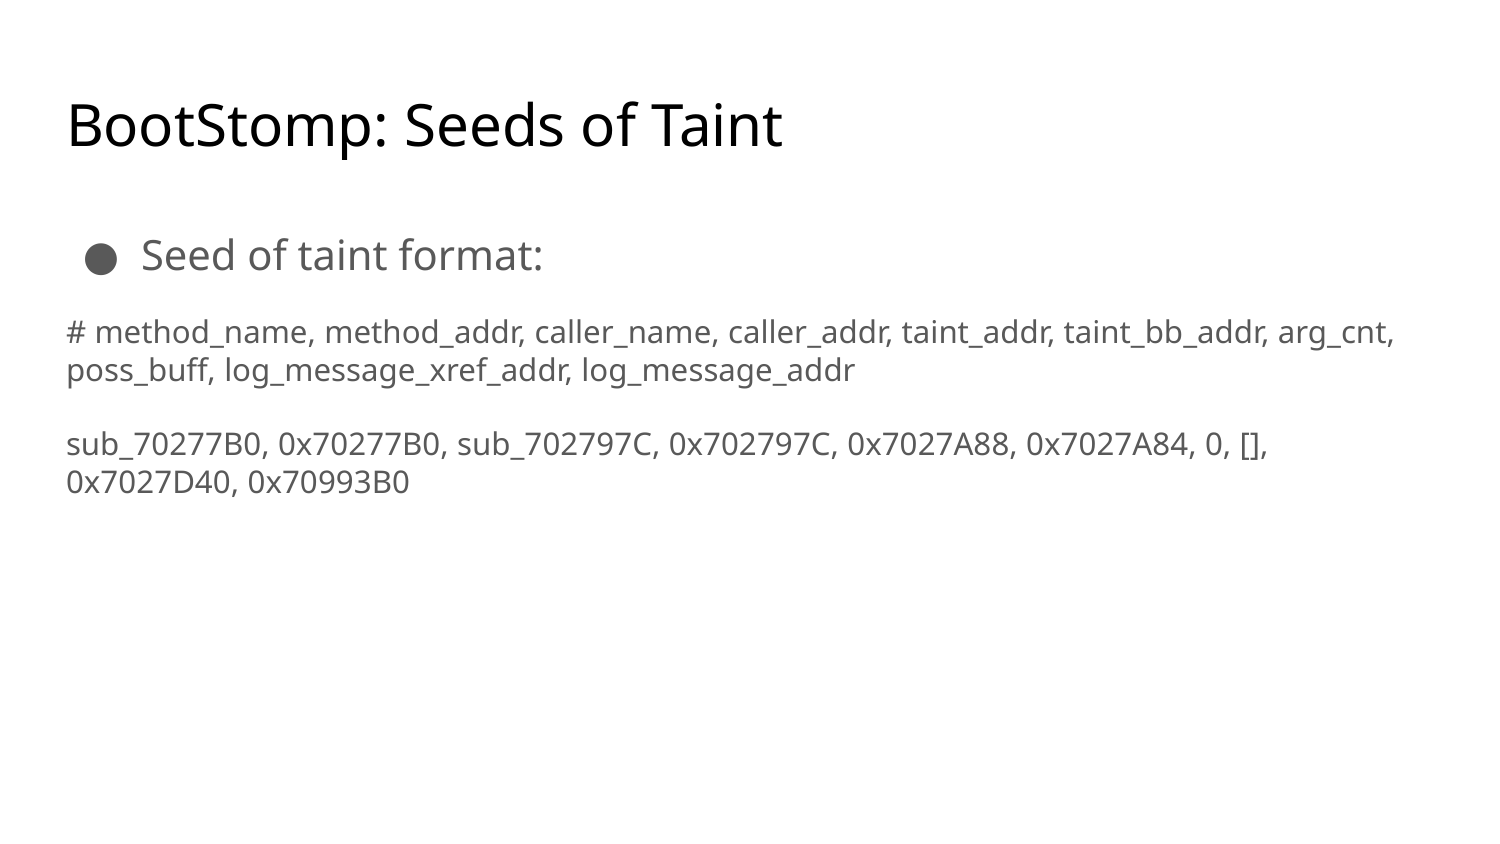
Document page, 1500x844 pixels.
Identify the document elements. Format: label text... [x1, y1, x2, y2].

list Seed of taint format: # method_name, method_addr, caller_name, caller_addr, taint_addr, taint_bb_addr, arg_cnt, poss_buff, log_message_xref_addr, log_message_addr sub_70277B0, 0x70277B0, sub_702797C, 0x702797C, 0x7027A88, 0x7027A84, 0, [], 0x7027D40, 0x70993B0 [51, 189, 1449, 750]
title BootStomp: Seeds of Taint [51, 72, 1449, 167]
